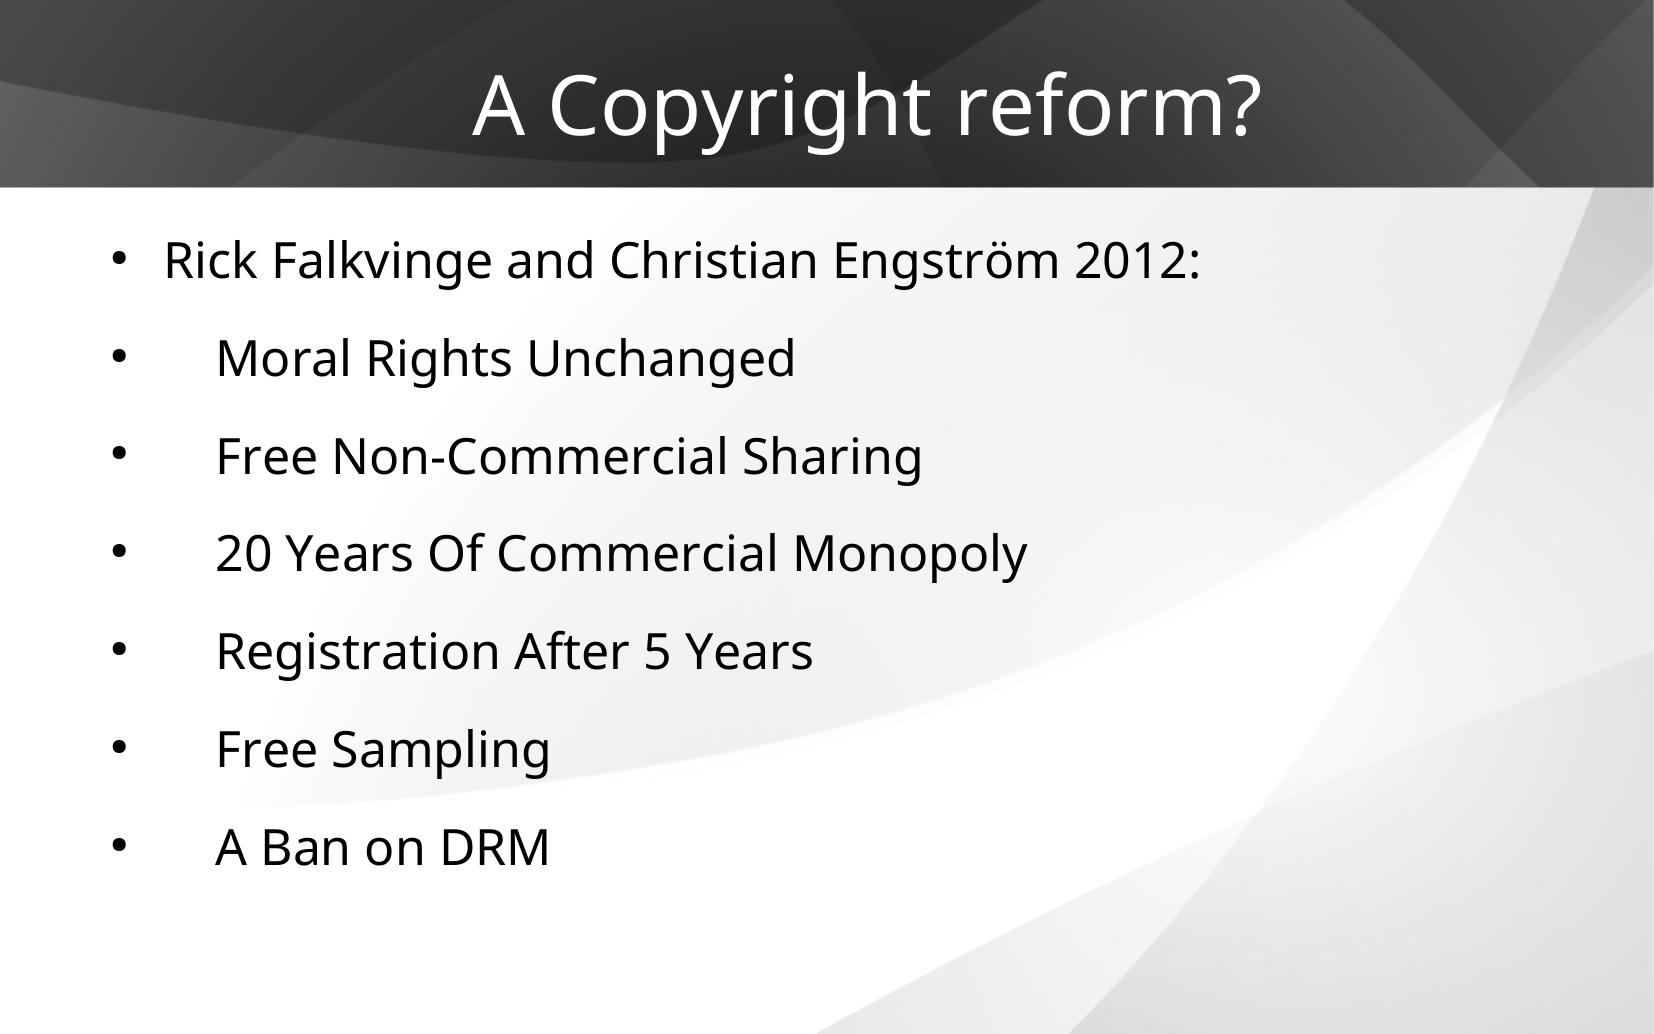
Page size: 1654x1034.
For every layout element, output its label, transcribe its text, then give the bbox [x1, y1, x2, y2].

list Rick Falkvinge and Christian Engström 2012: Moral Rights Unchanged Free Non-Commercial Sharing 20 Years Of Commercial Monopoly Registration After 5 Years Free Sampling A Ban on DRM [75, 225, 1613, 1013]
picture [0, 0, 1654, 1034]
title A Copyright reform? [124, 0, 1613, 208]
